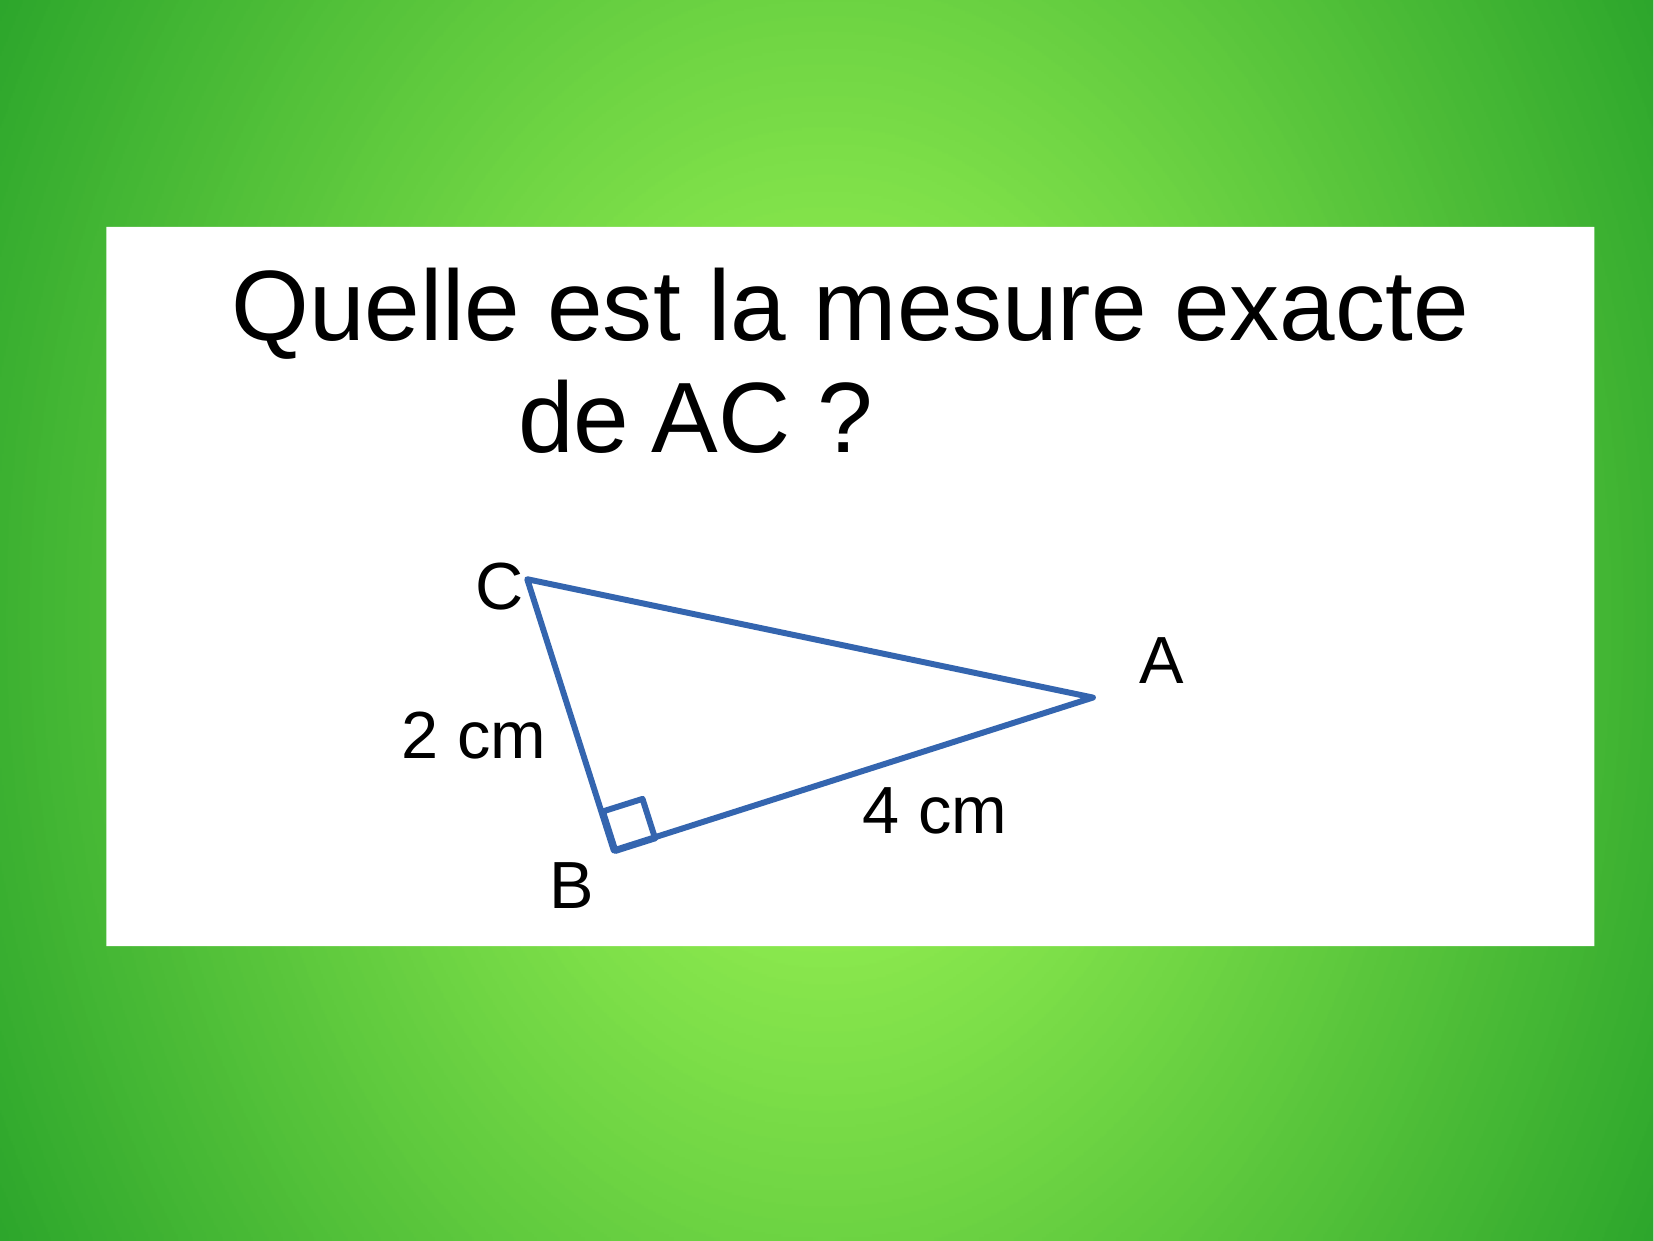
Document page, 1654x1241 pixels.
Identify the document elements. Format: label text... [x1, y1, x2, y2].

text_box [608, 804, 650, 846]
picture [0, 0, 1654, 1241]
text_box Quelle est la mesure exacte de AC ? C A 2 cm 4 cm B [106, 226, 1595, 947]
text_box [527, 579, 1093, 837]
